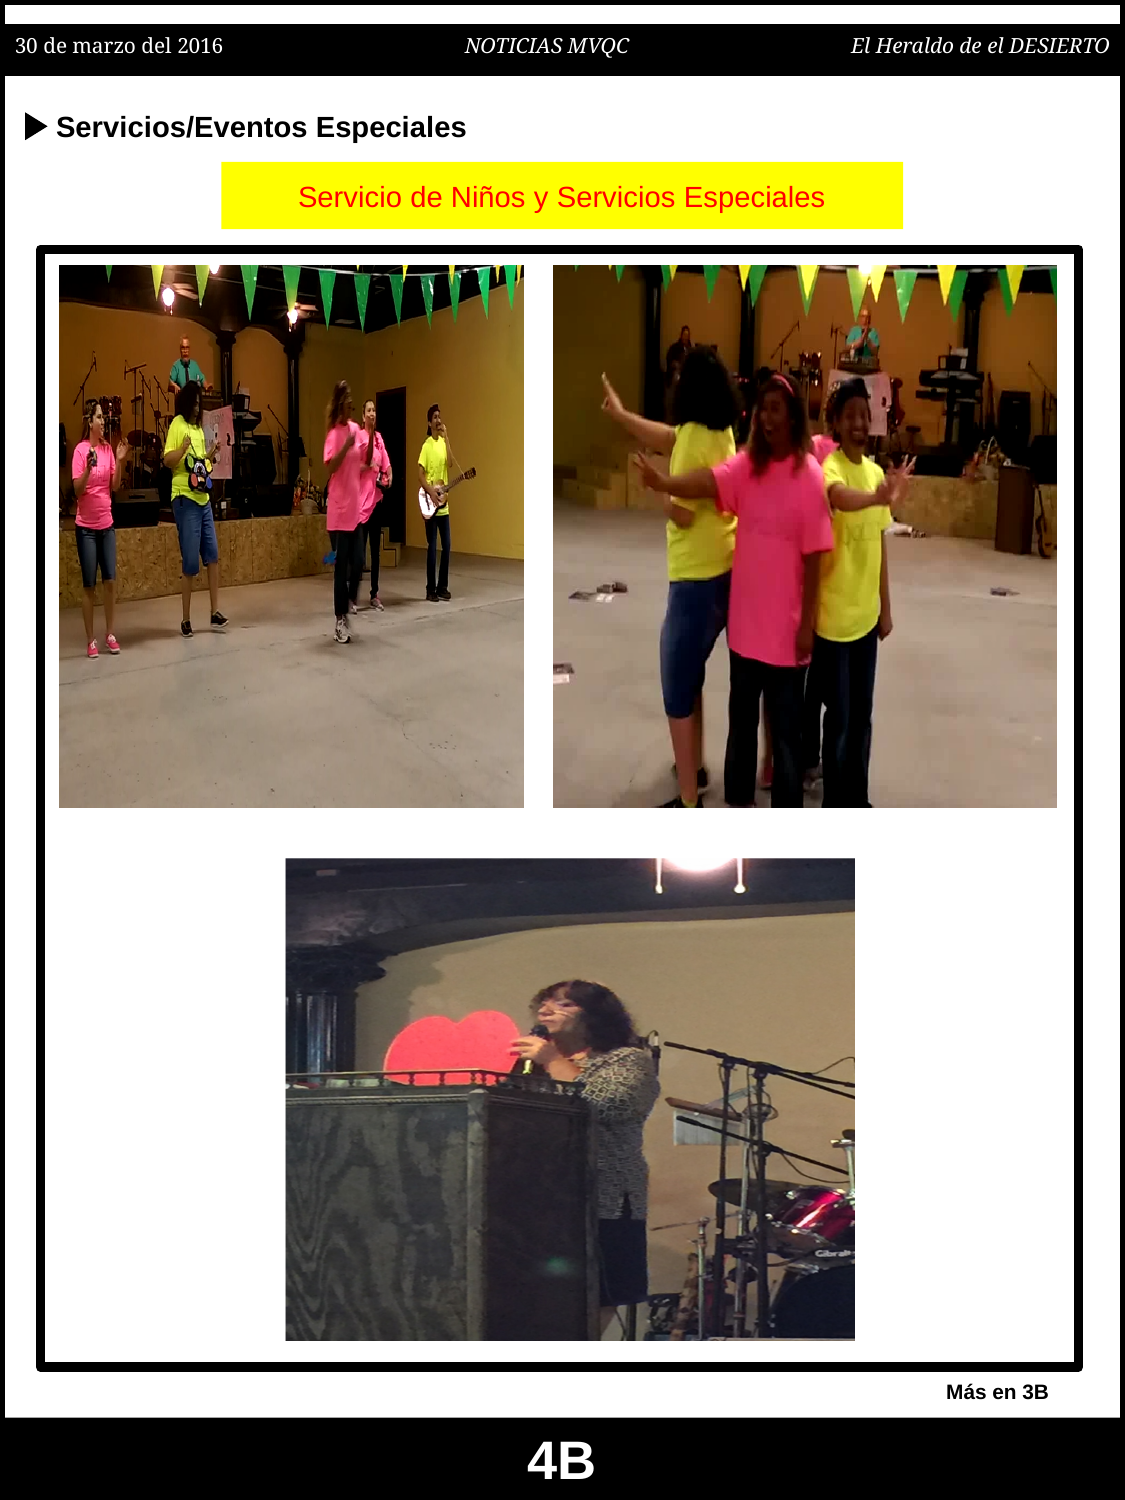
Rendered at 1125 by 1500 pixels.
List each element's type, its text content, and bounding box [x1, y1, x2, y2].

text_box Servicios/Eventos Especiales [41, 100, 542, 152]
text_box El Heraldo de el DESIERTO [836, 24, 1125, 66]
text_box Servicio de Niños y Servicios Especiales [221, 161, 904, 230]
text_box Más en 3B [931, 1372, 1066, 1412]
text_box 4B [0, 1417, 1125, 1498]
picture [59, 265, 524, 808]
text_box [229, 25, 1125, 75]
text_box NOTICIAS MVQC [450, 24, 645, 66]
text_box 30 de marzo del 2016 [0, 24, 229, 91]
picture [553, 265, 1057, 808]
picture [285, 858, 855, 1341]
text_box [25, 113, 47, 139]
